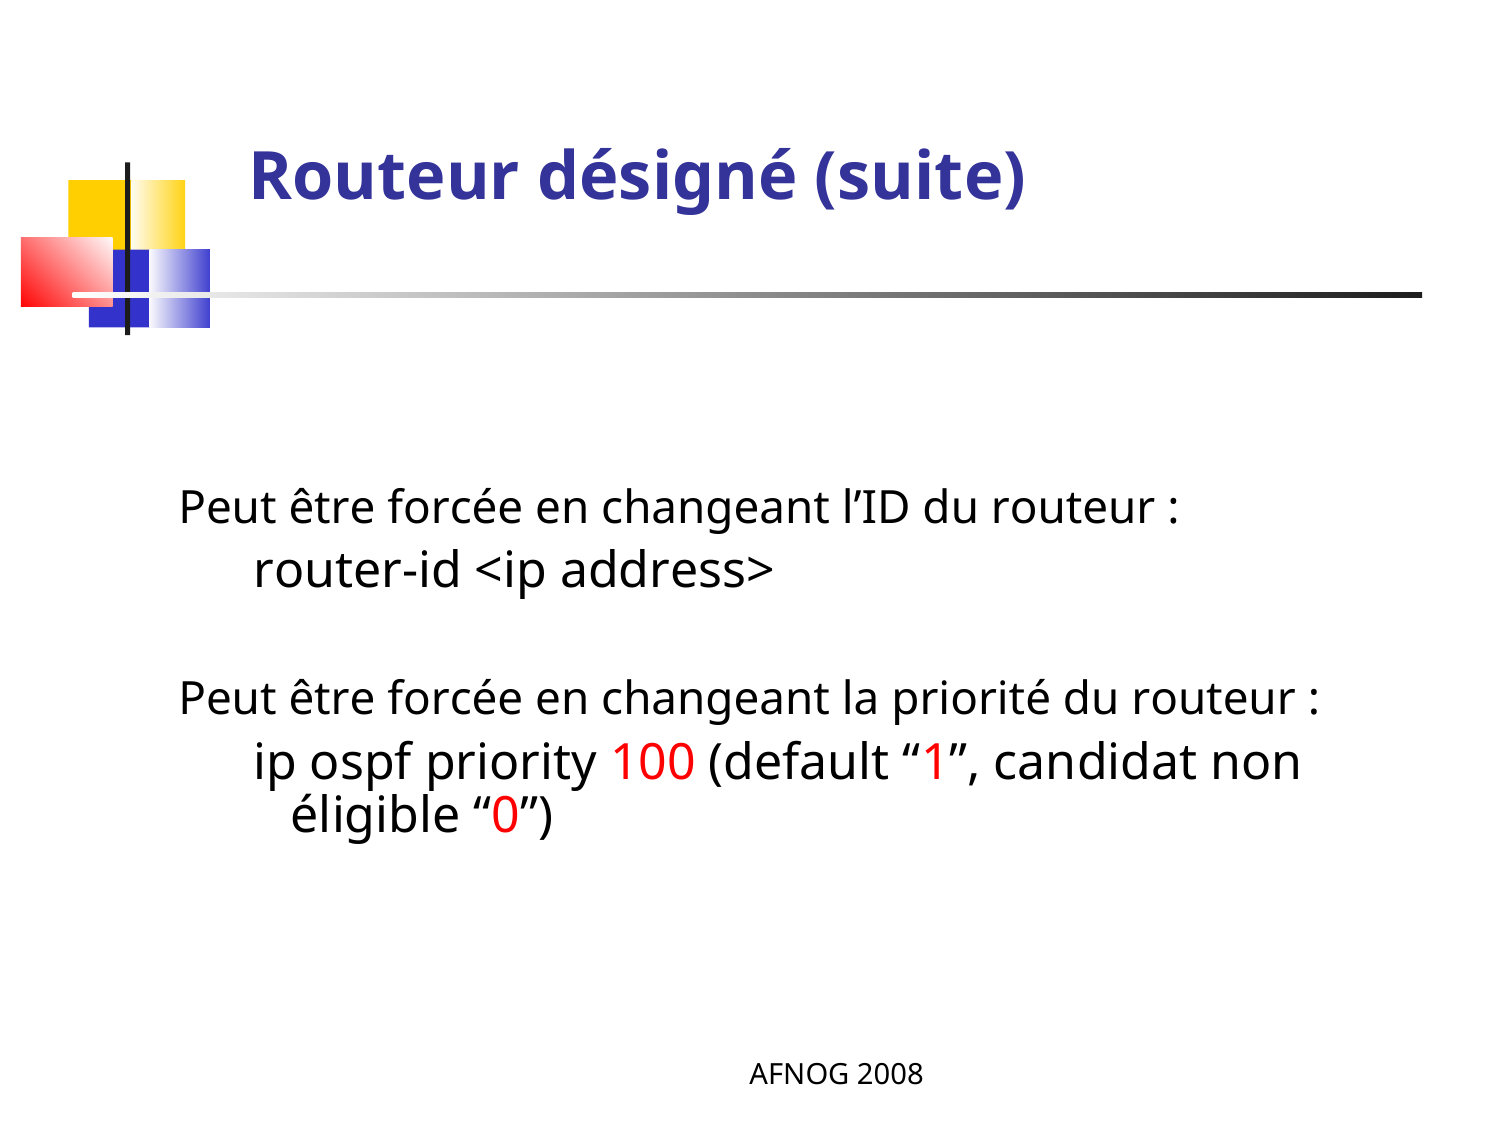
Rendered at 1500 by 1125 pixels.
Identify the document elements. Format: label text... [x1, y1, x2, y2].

title Routeur désigné (suite)‏ [147, 125, 1427, 225]
list Peut être forcée en changeant l’ID du routeur : router-id <ip address> Peut être forcée en changeant la priorité du routeur : ip ospf priority 100 (default “1”, candidat non éligible “0”)‏ [88, 337, 1459, 1125]
